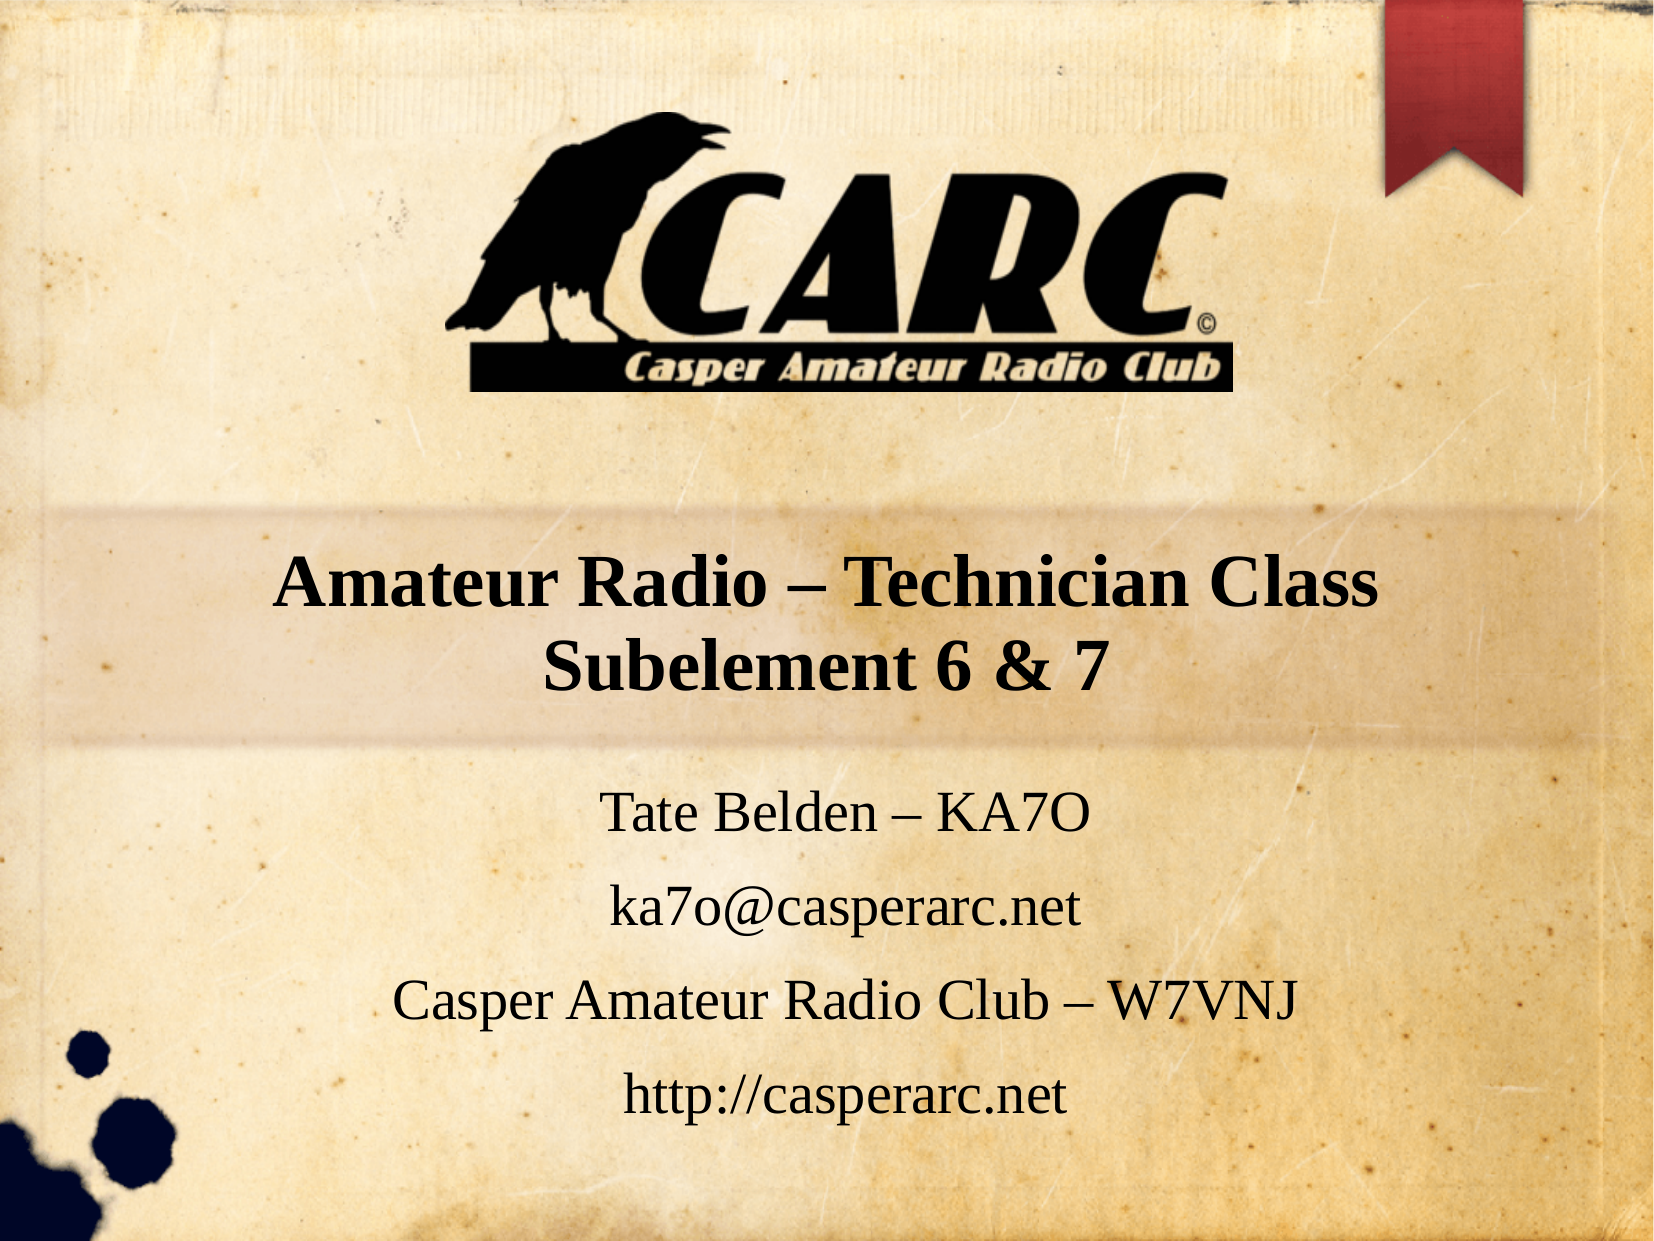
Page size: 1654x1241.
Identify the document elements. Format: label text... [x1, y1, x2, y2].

title Amateur Radio – Technician Class Subelement 6 & 7 [82, 519, 1571, 727]
list Tate Belden – KA7O ka7o@casperarc.net Casper Amateur Radio Club – W7VNJ http://casperarc.net [82, 779, 1538, 1205]
picture [0, 0, 1654, 1241]
